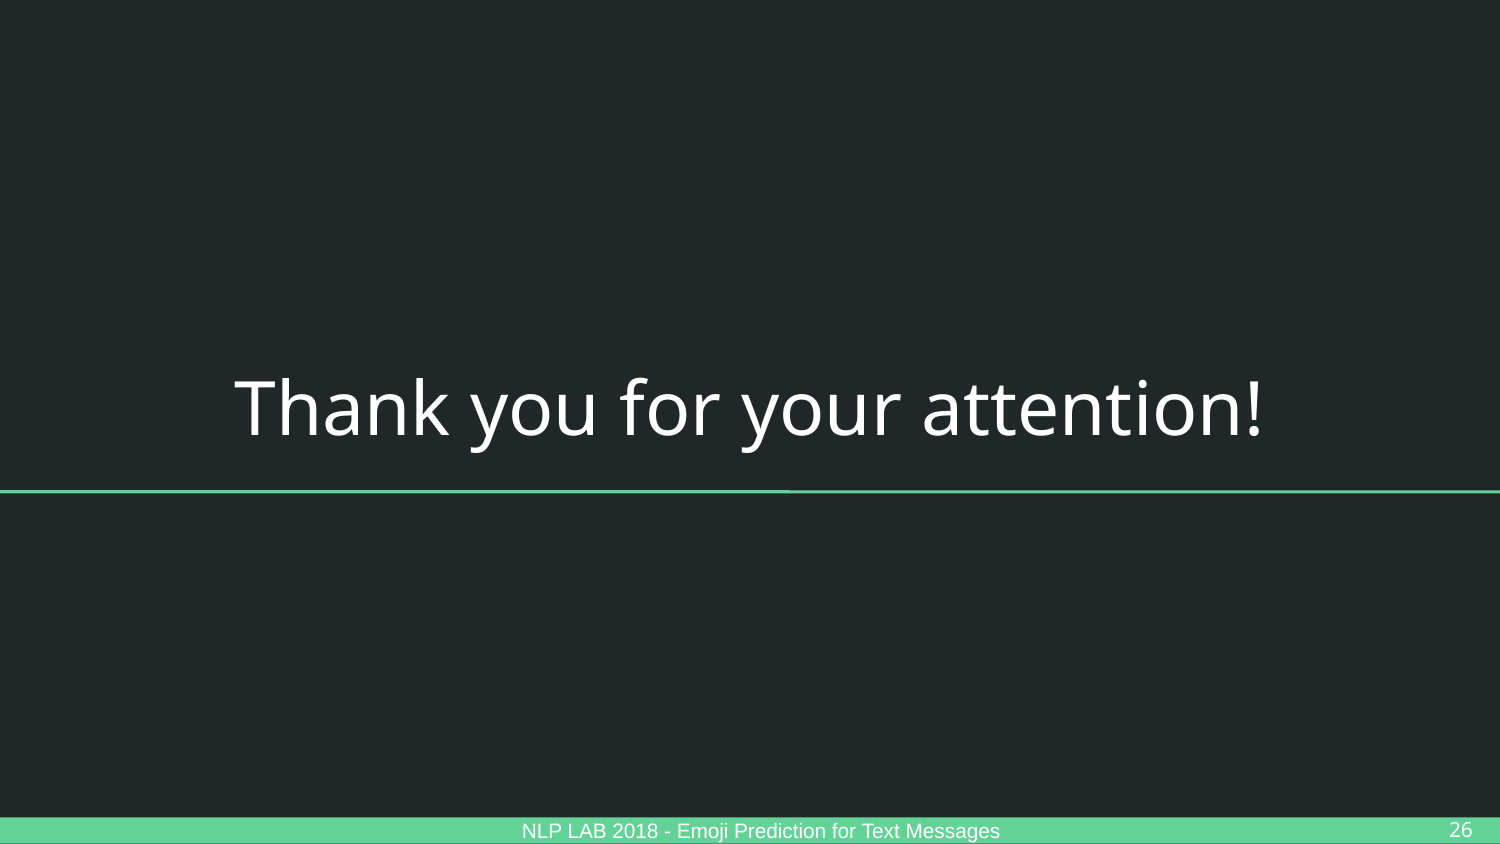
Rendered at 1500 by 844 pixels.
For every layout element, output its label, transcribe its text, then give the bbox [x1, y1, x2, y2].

slide_number <Foliennummer> [1397, 811, 1488, 844]
title Thank you for your attention! [83, 337, 1417, 466]
